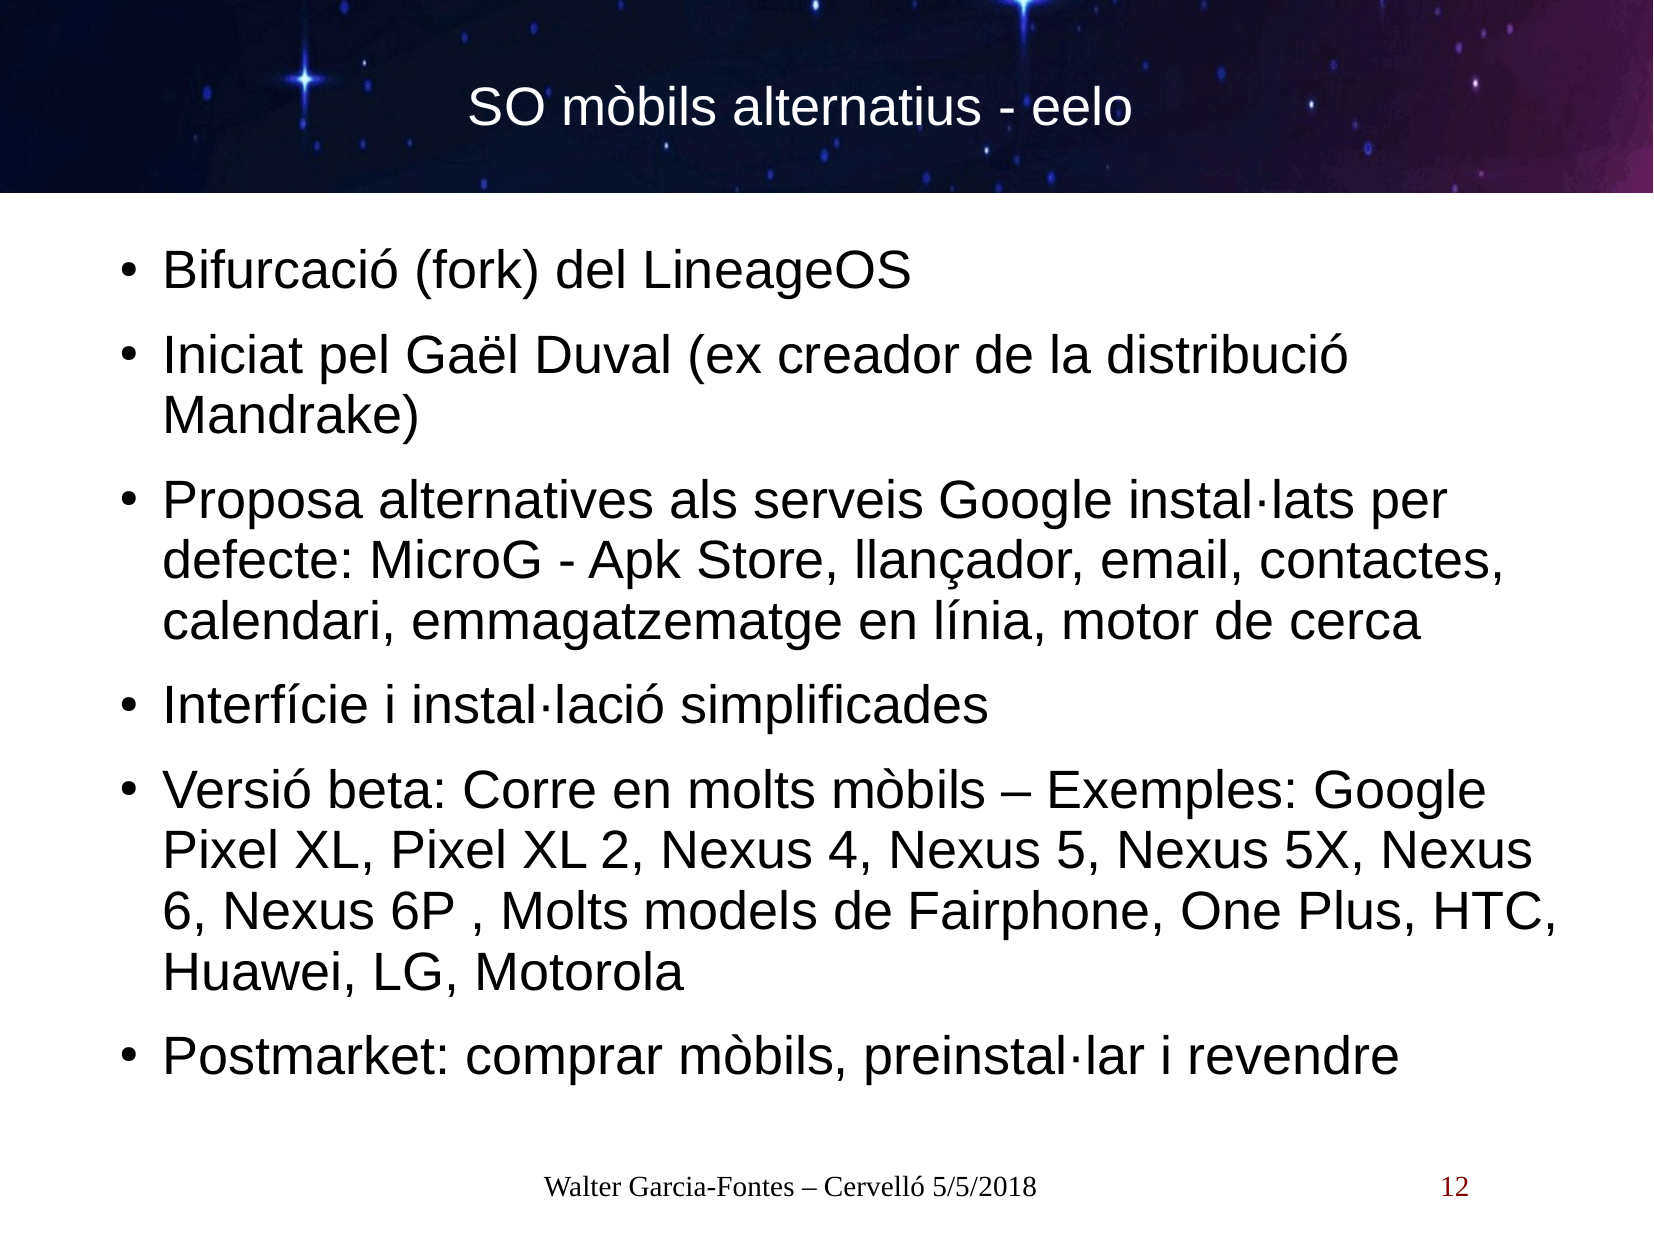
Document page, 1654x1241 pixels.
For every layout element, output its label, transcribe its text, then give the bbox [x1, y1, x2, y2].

picture [0, 0, 1653, 193]
title SO mòbils alternatius - eelo [57, 2, 1546, 211]
list Bifurcació (fork) del LineageOS Iniciat pel Gaël Duval (ex creador de la distribució Mandrake) Proposa alternatives als serveis Google instal·lats per defecte: MicroG - Apk Store, llançador, email, contactes, calendari, emmagatzematge en línia, motor de cerca Interfície i instal·lació simplificades Versió beta: Corre en molts mòbils – Exemples: Google Pixel XL, Pixel XL 2, Nexus 4, Nexus 5, Nexus 5X, Nexus 6, Nexus 6P , Molts models de Fairphone, One Plus, HTC, Huawei, LG, Motorola Postmarket: comprar mòbils, preinstal·lar i revendre [105, 240, 1593, 1090]
